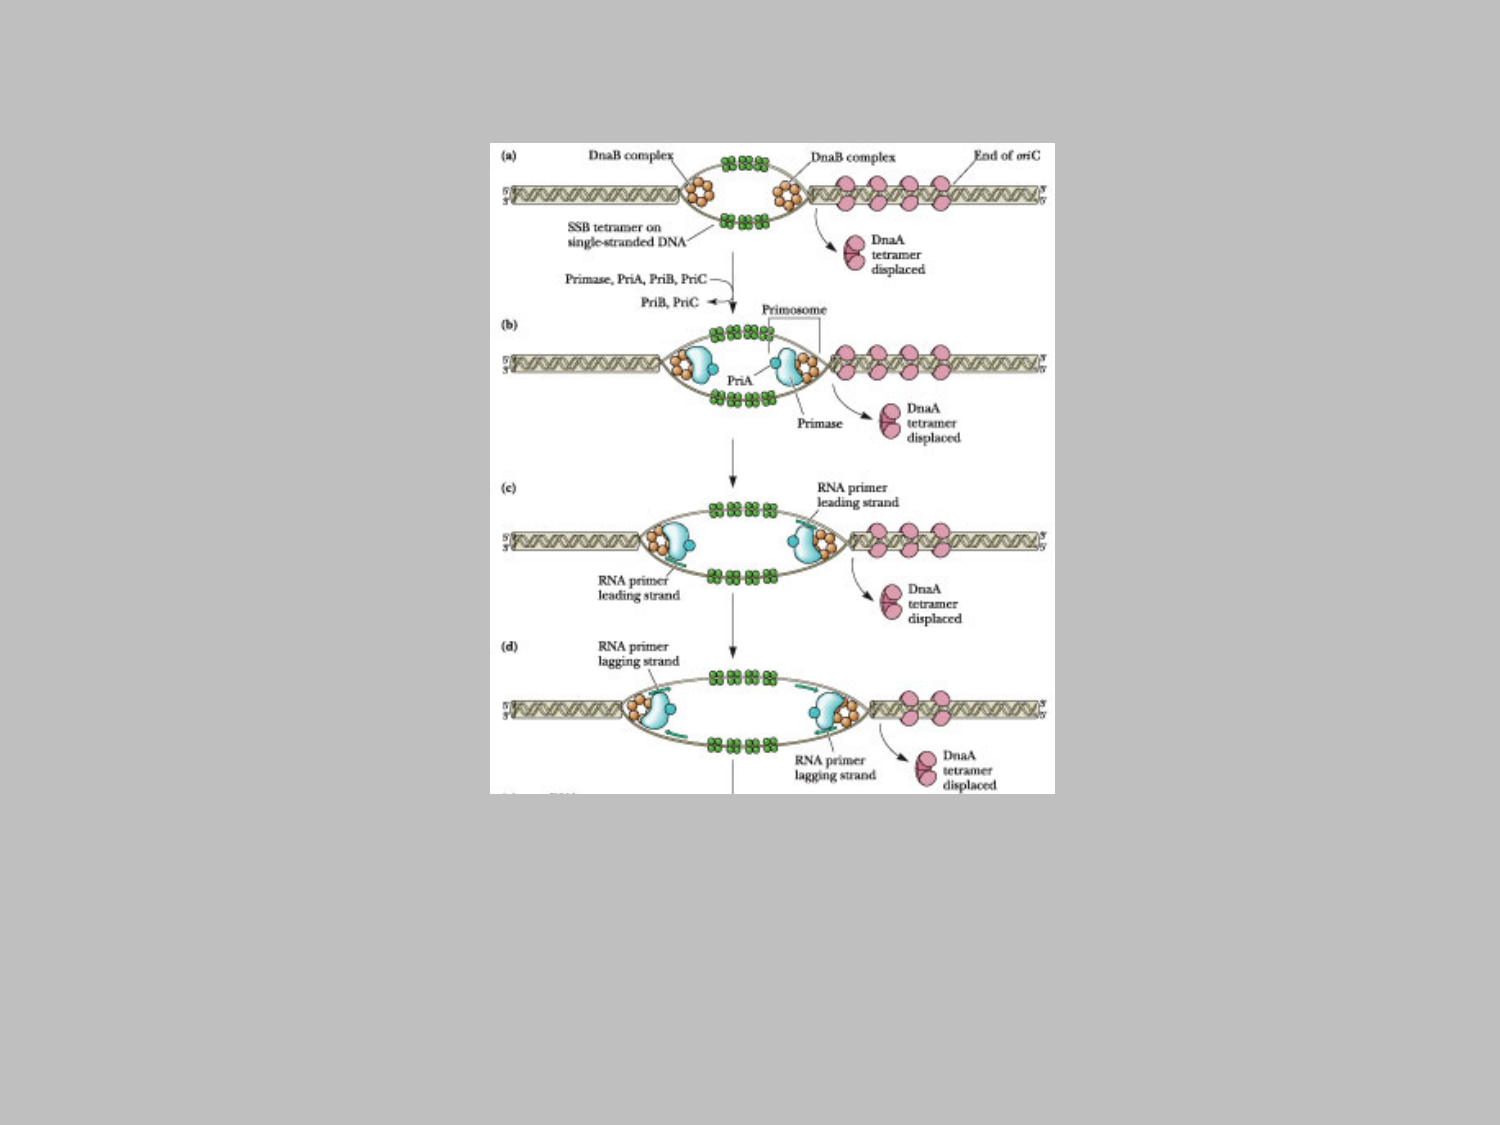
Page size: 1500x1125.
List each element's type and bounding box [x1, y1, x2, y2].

picture [490, 143, 1055, 794]
